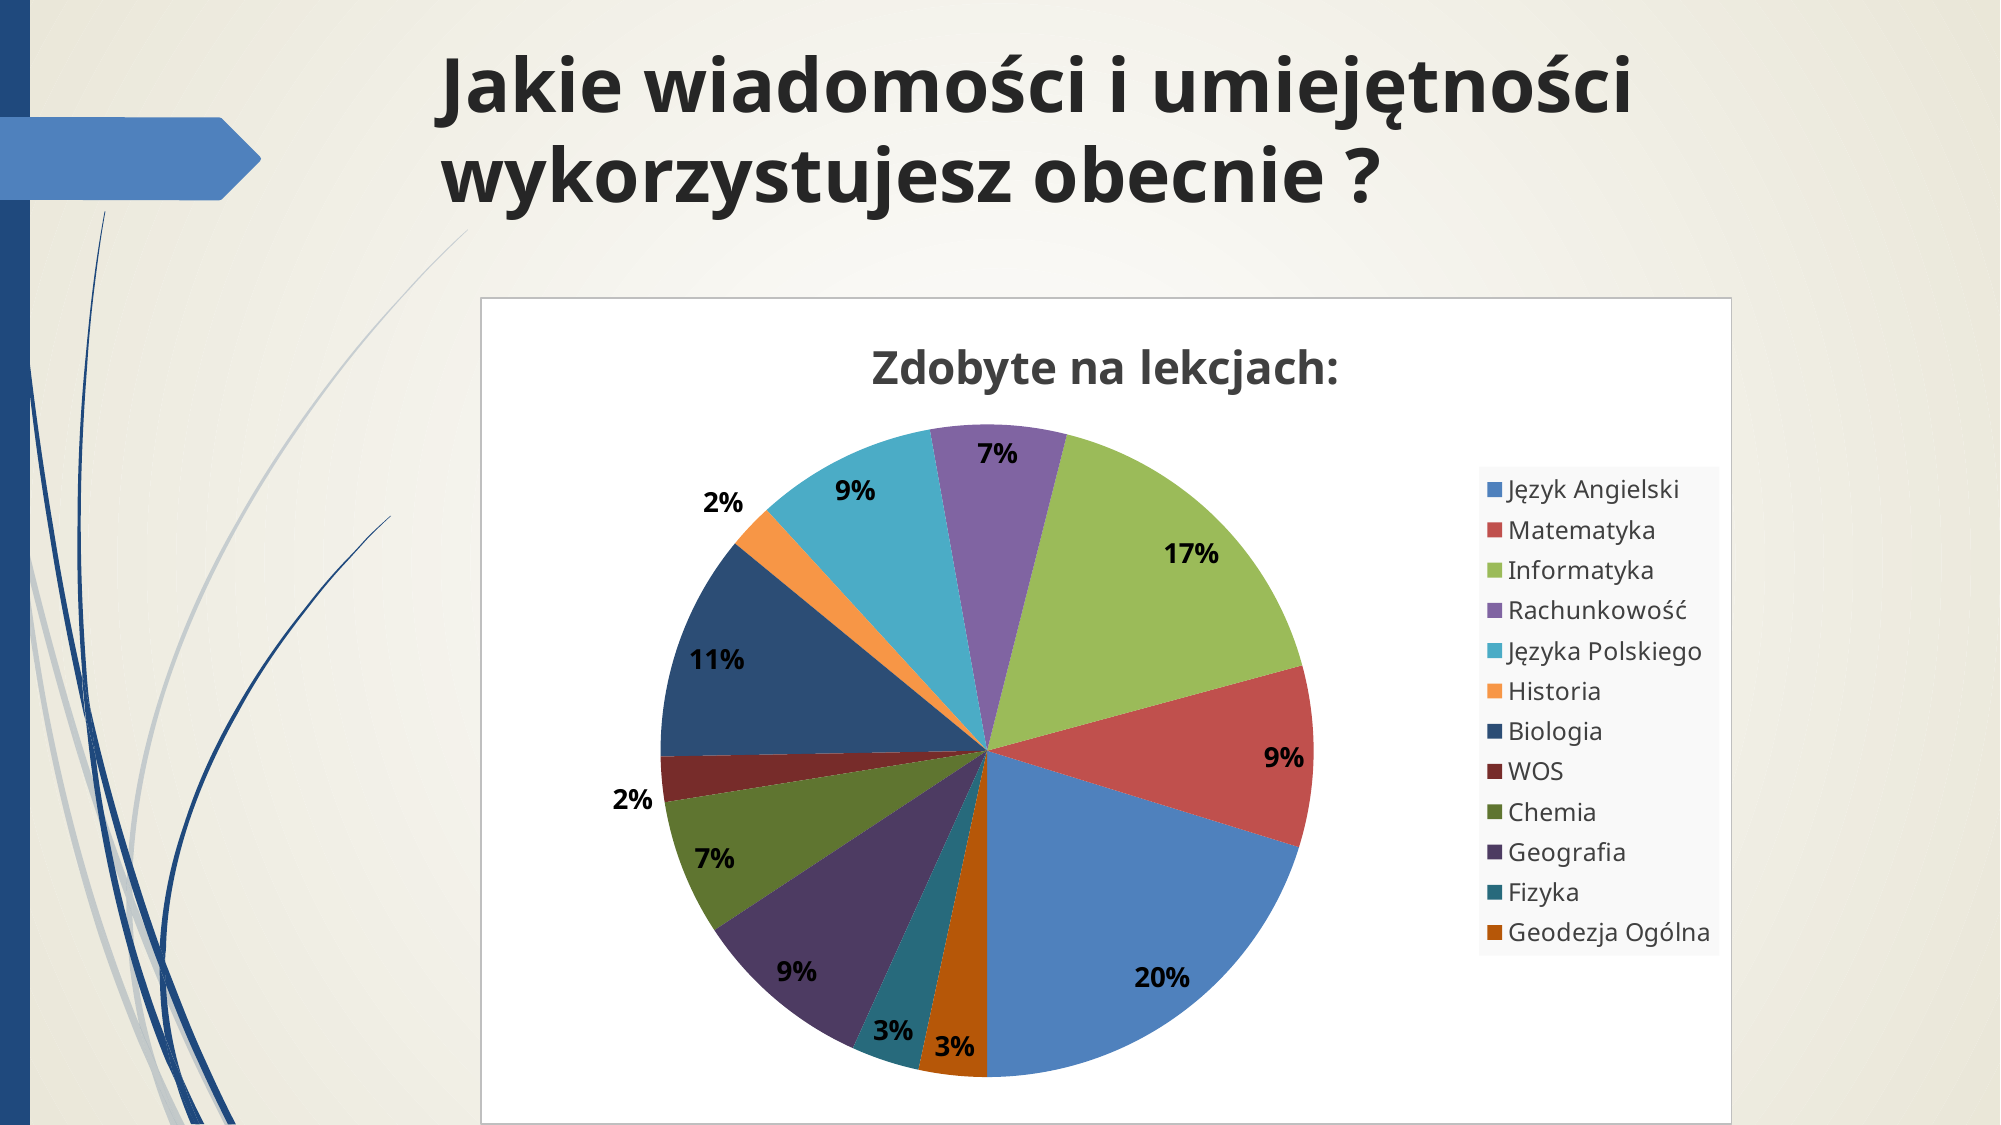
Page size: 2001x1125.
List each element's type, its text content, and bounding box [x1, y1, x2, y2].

chart [480, 297, 1733, 1125]
title Jakie wiadomości i umiejętności wykorzystujesz obecnie ? [425, 29, 1888, 313]
